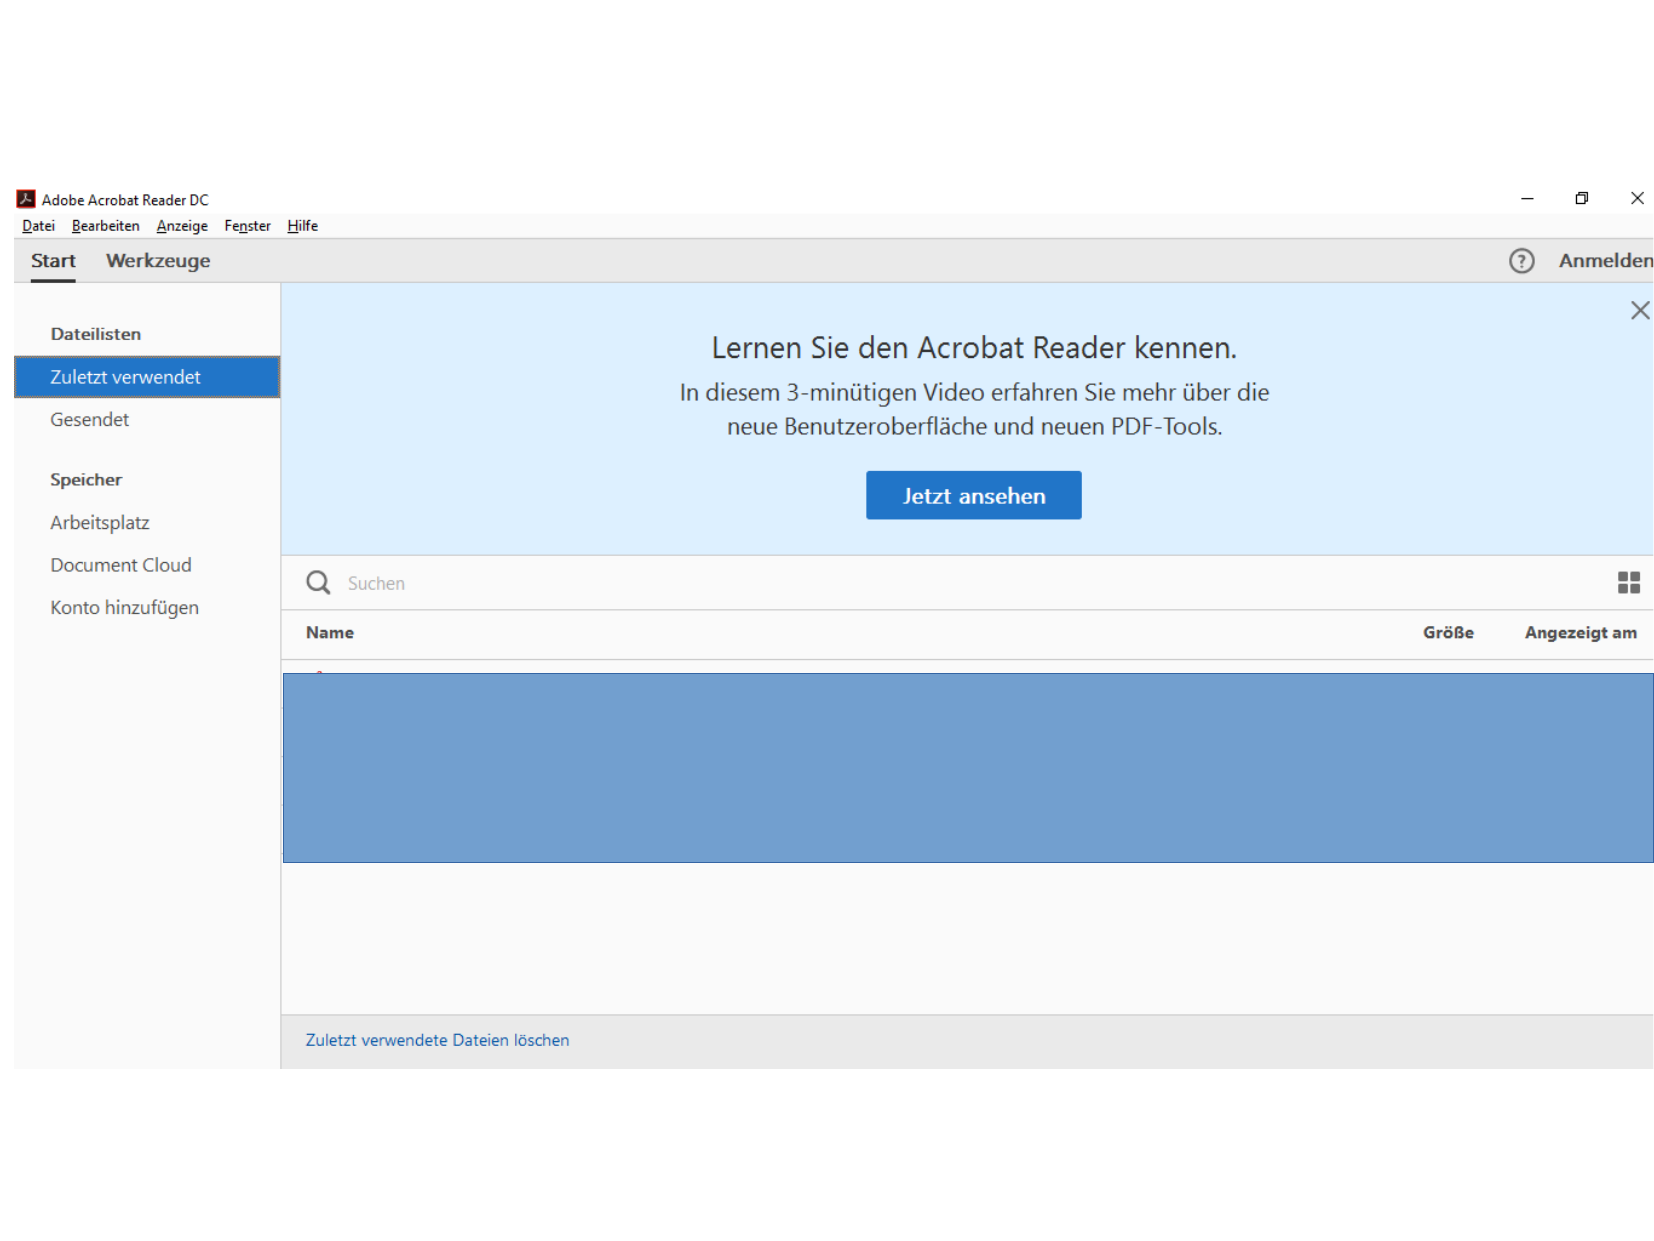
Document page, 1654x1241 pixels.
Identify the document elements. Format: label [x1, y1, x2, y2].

picture [14, 186, 1654, 1069]
text_box [283, 673, 1654, 863]
